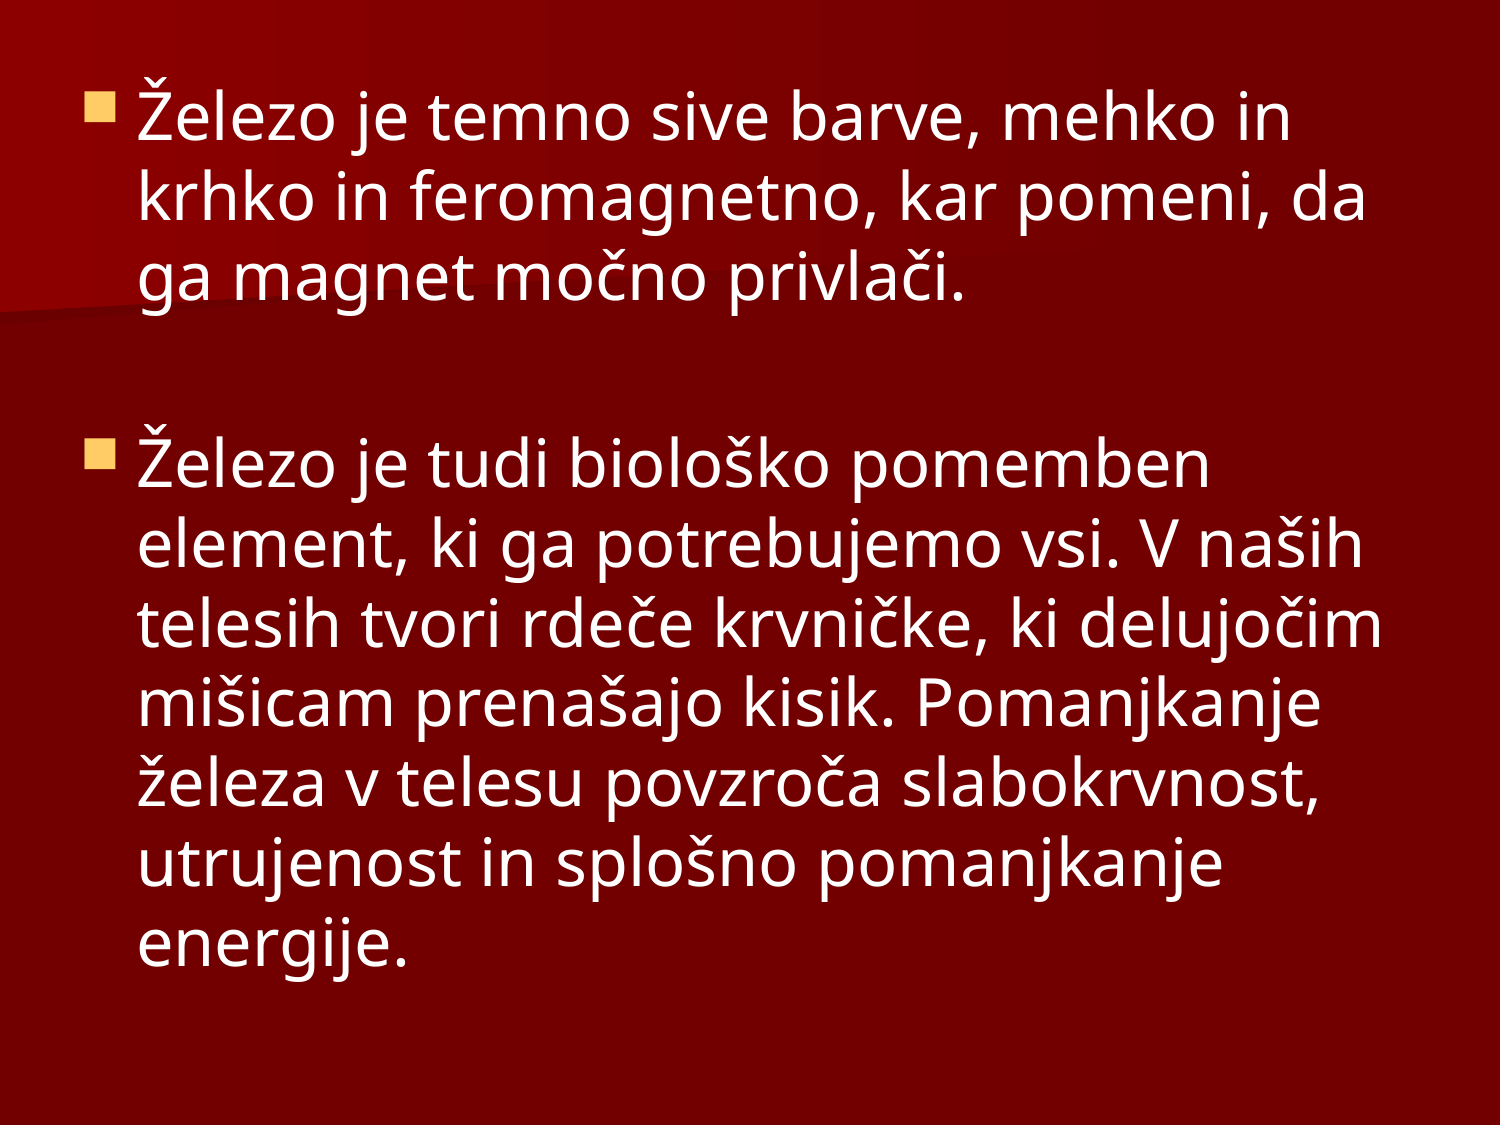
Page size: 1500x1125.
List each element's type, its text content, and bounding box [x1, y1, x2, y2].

list Železo je temno sive barve, mehko in krhko in feromagnetno, kar pomeni, da ga magnet močno privlači. Železo je tudi biološko pomemben element, ki ga potrebujemo vsi. V naših telesih tvori rdeče krvničke, ki delujočim mišicam prenašajo kisik. Pomanjkanje železa v telesu povzroča slabokrvnost, utrujenost in splošno pomanjkanje energije. [64, 66, 1415, 1125]
